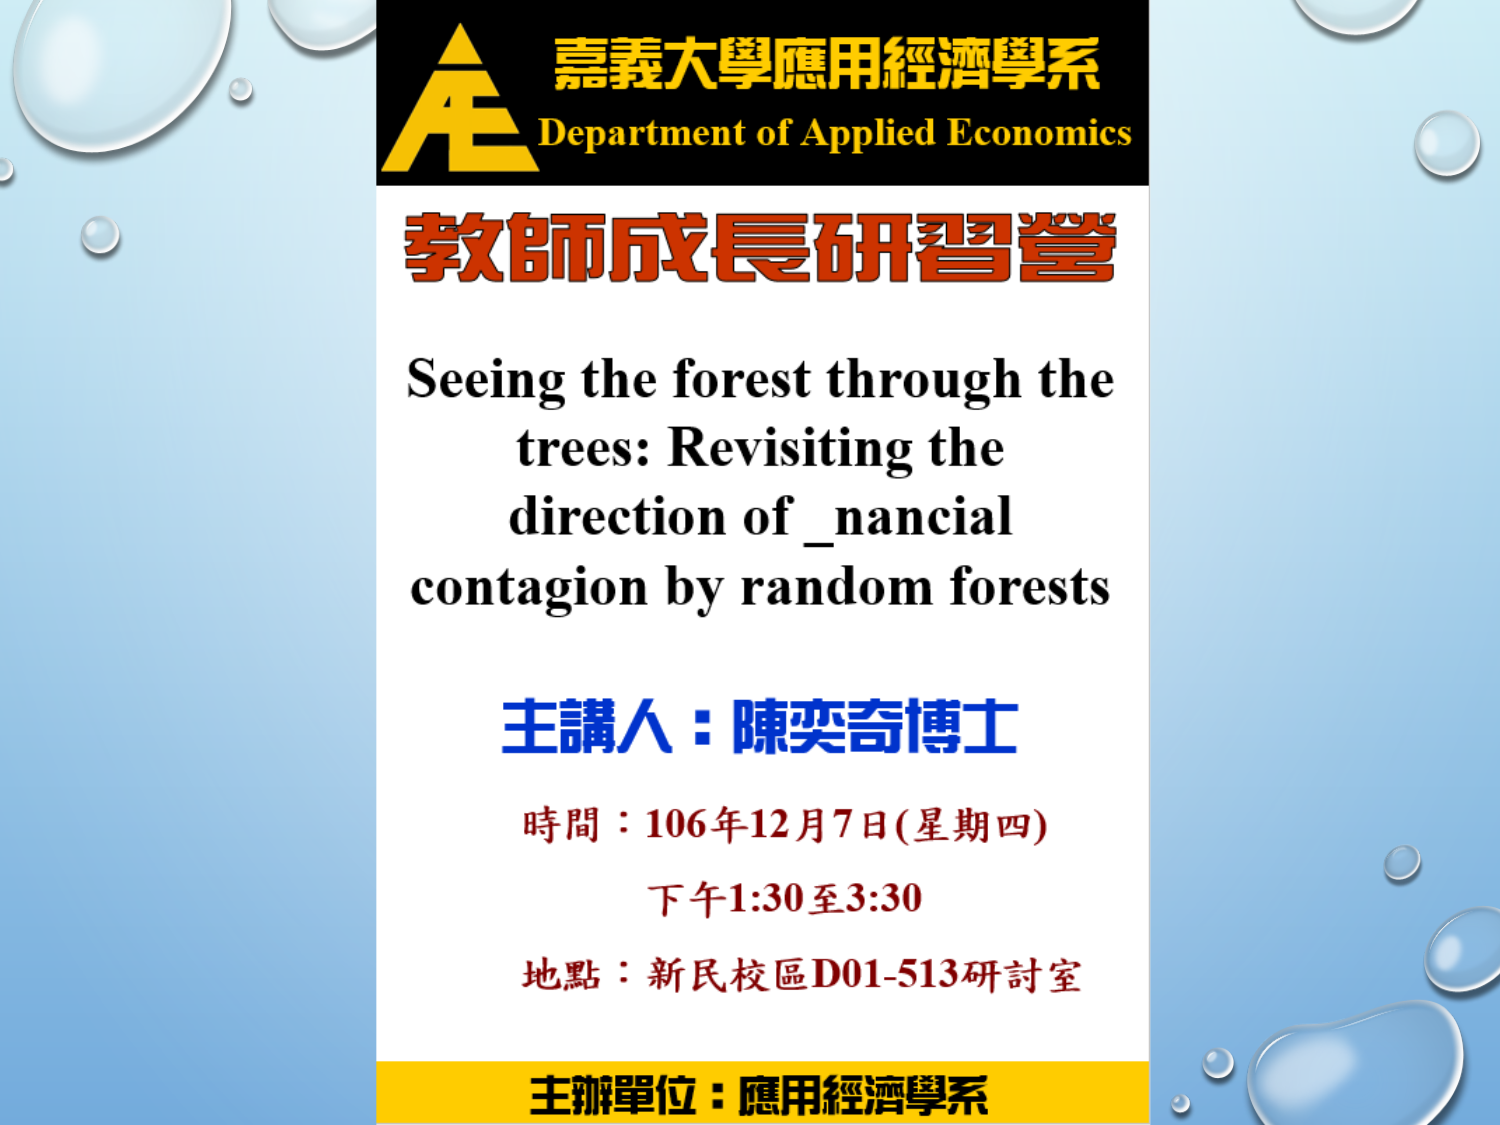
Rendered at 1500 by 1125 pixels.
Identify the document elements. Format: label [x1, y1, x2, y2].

picture [376, 0, 1151, 1125]
